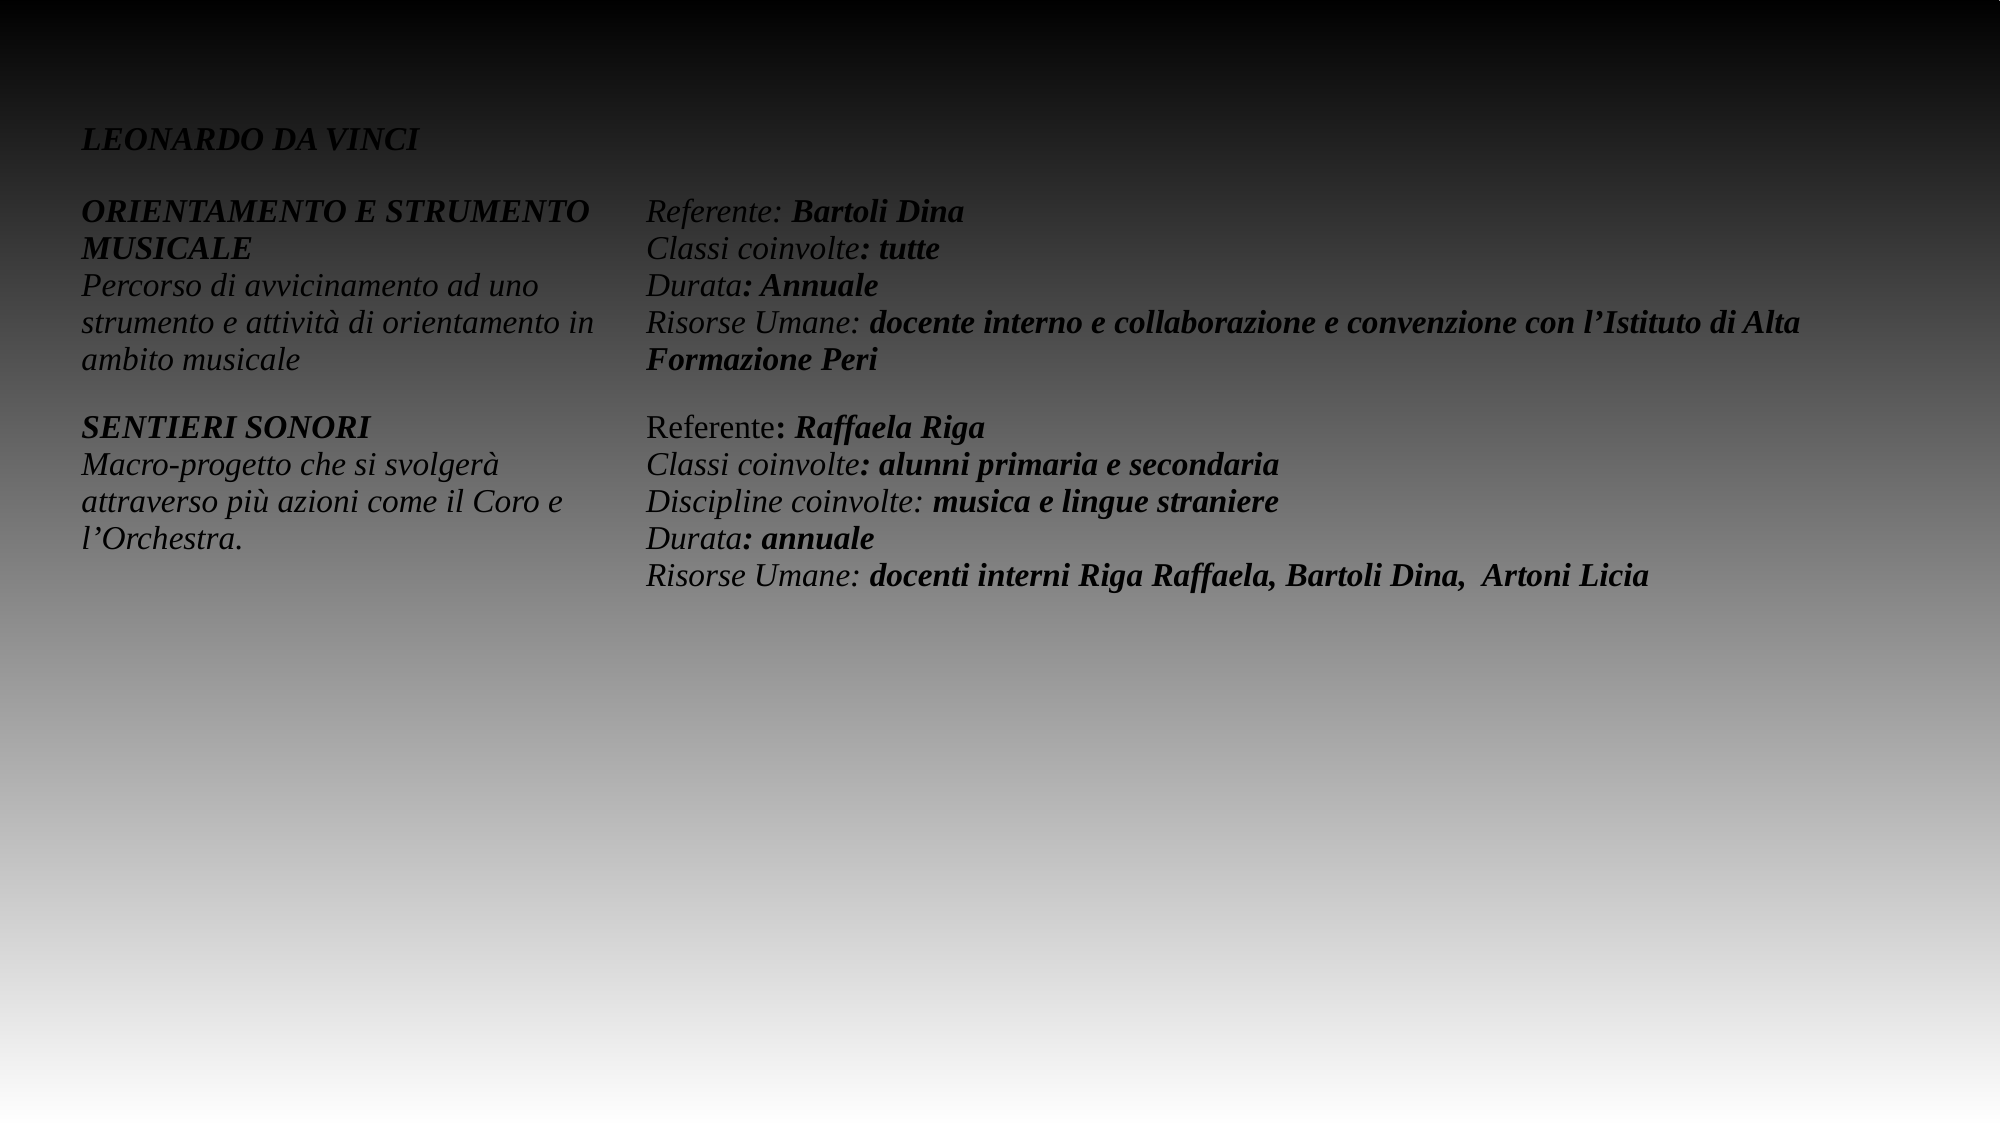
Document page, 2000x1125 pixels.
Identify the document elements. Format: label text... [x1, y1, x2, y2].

table_header [631, 114, 1886, 185]
table_cell ORIENTAMENTO E STRUMENTO MUSICALE Percorso di avvicinamento ad uno strumento e attività di orientamento in ambito musicale [67, 185, 631, 401]
table_header LEONARDO DA VINCI [67, 114, 631, 185]
table_cell Referente: Raffaela Riga Classi coinvolte: alunni primaria e secondaria Discipline coinvolte: musica e lingue straniere Durata: annuale Risorse Umane: docenti interni Riga Raffaela, Bartoli Dina, Artoni Licia [631, 401, 1886, 610]
table_cell SENTIERI SONORI Macro-progetto che si svolgerà attraverso più azioni come il Coro e l’Orchestra. [67, 401, 631, 610]
table_cell Referente: Bartoli Dina Classi coinvolte: tutte Durata: Annuale Risorse Umane: docente interno e collaborazione e convenzione con l’Istituto di Alta Formazione Peri [631, 185, 1886, 401]
